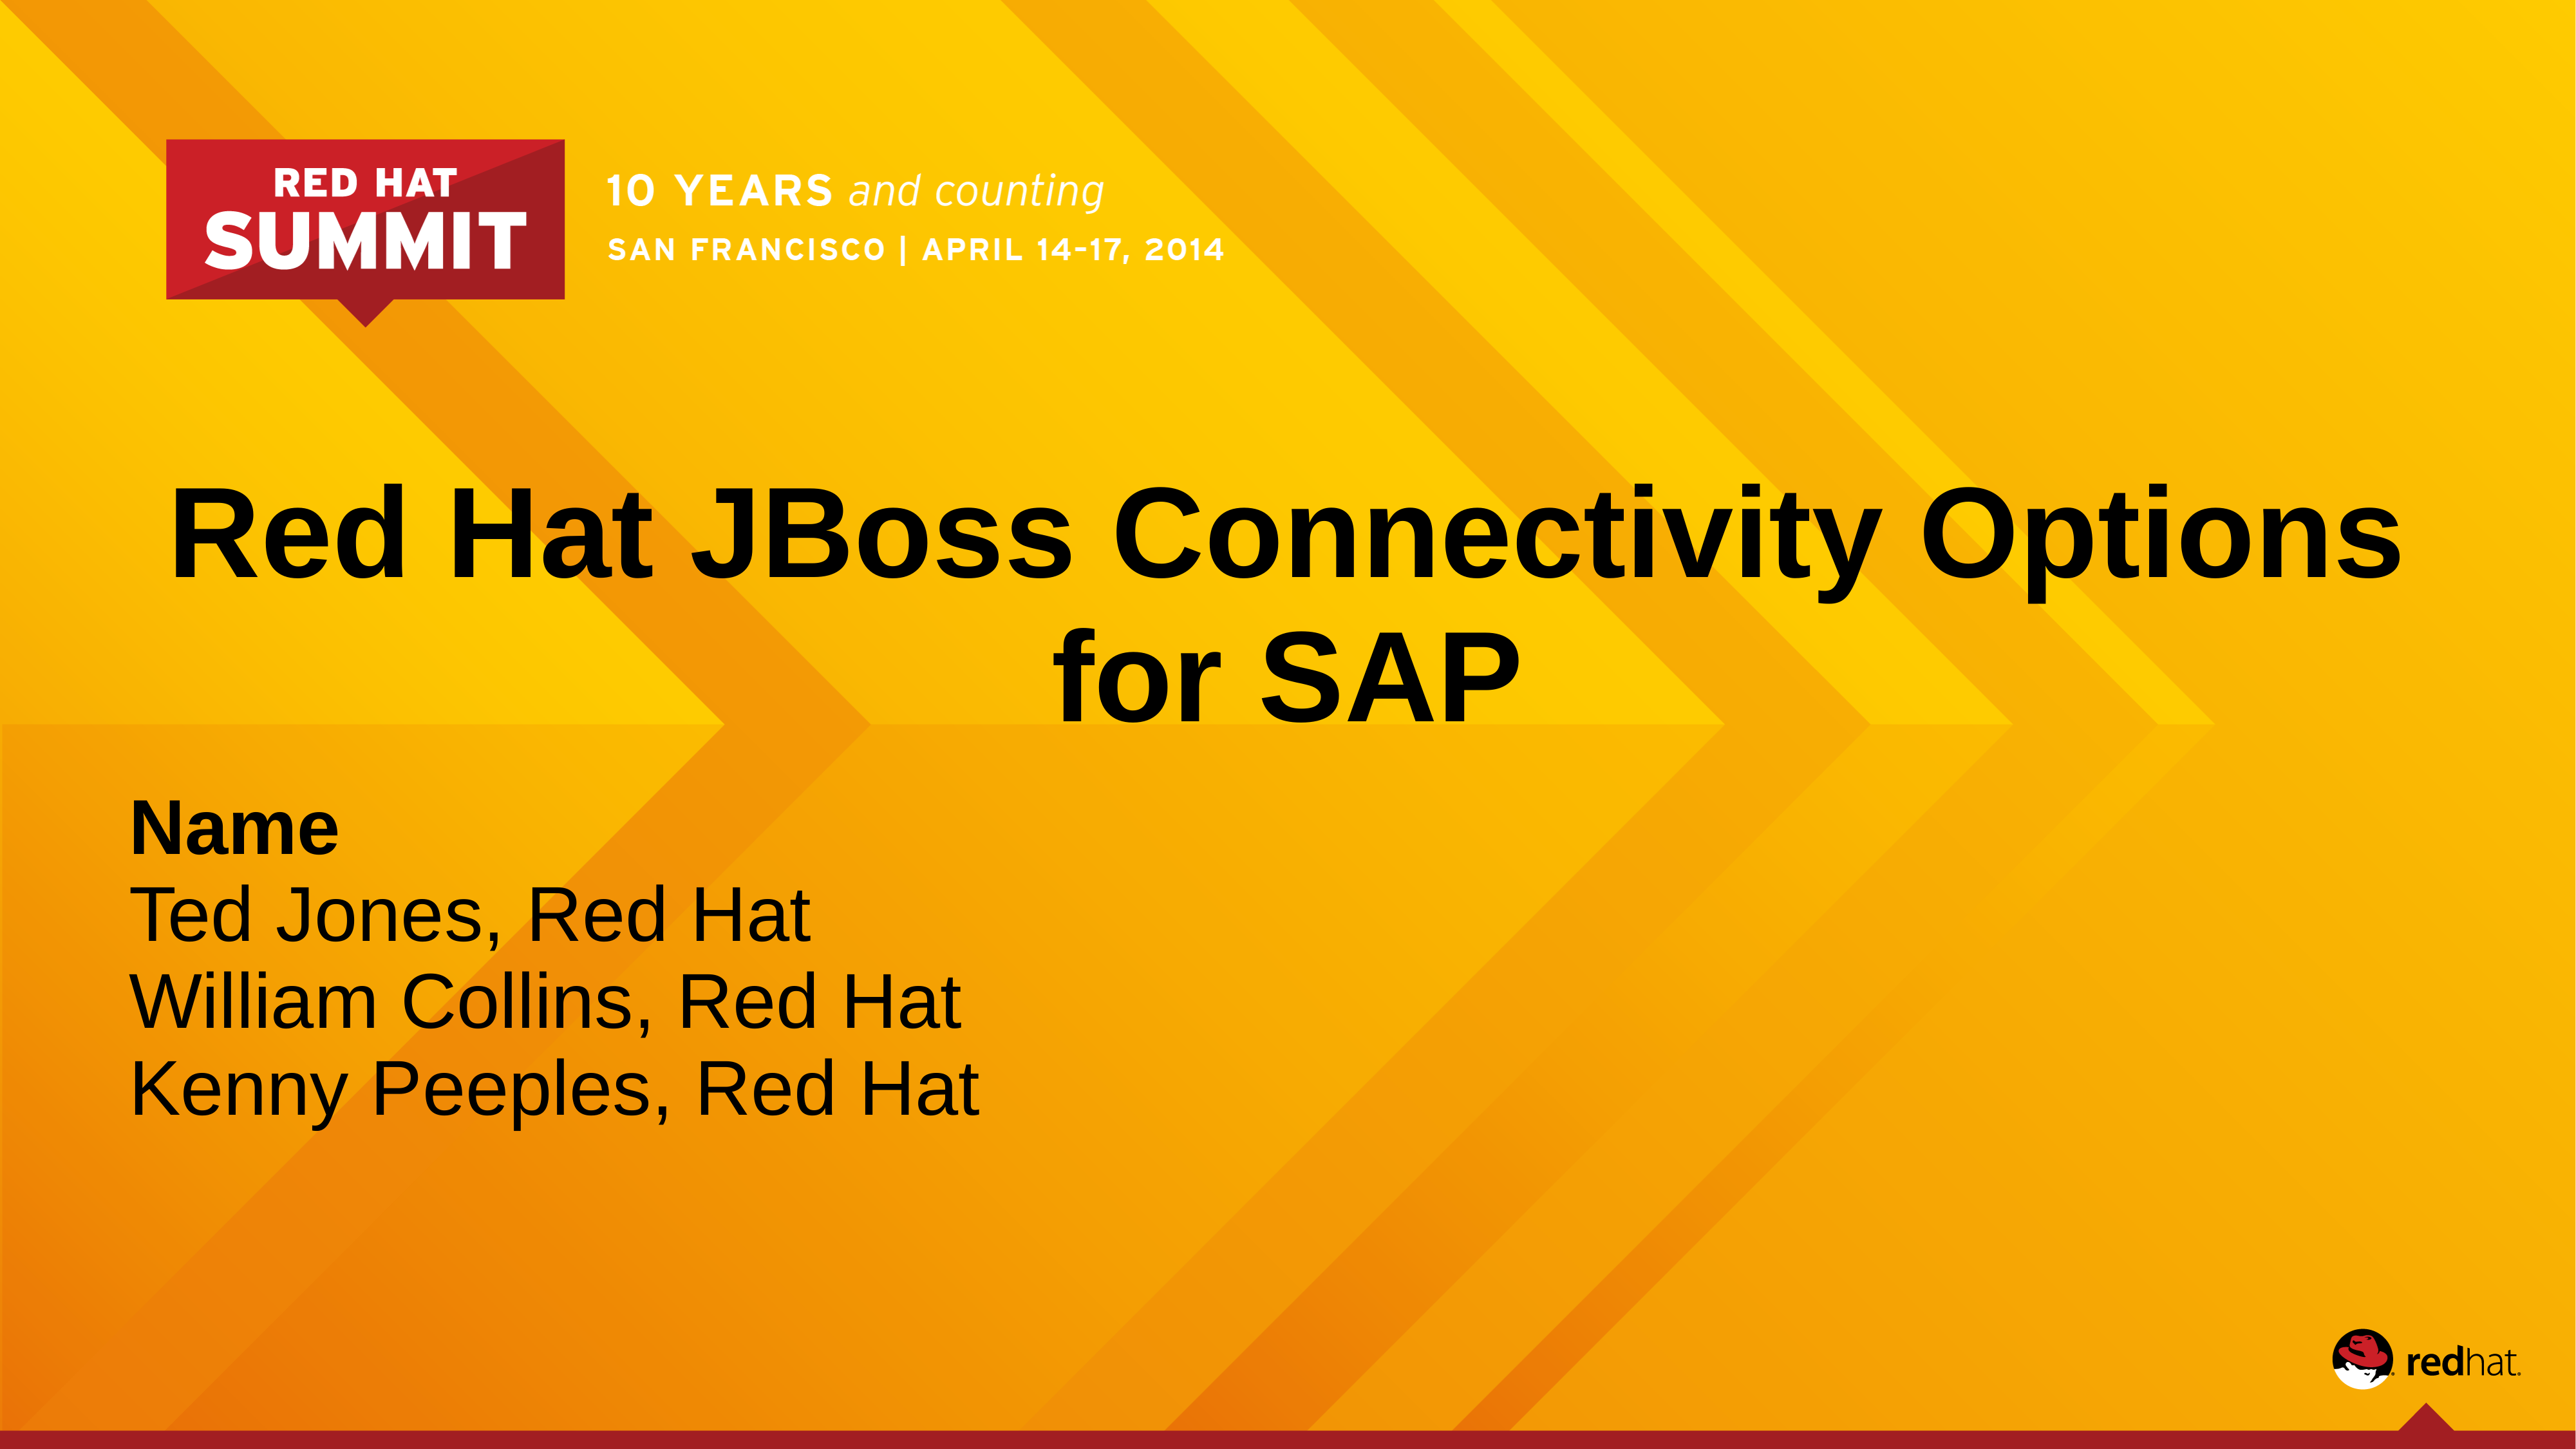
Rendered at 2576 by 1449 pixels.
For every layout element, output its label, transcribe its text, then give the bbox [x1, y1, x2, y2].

text_box Name Ted Jones, Red Hat William Collins, Red Hat Kenny Peeples, Red Hat [128, 784, 2447, 1132]
title Red Hat JBoss Connectivity Options for SAP [128, 460, 2447, 749]
picture [0, 0, 2576, 1449]
